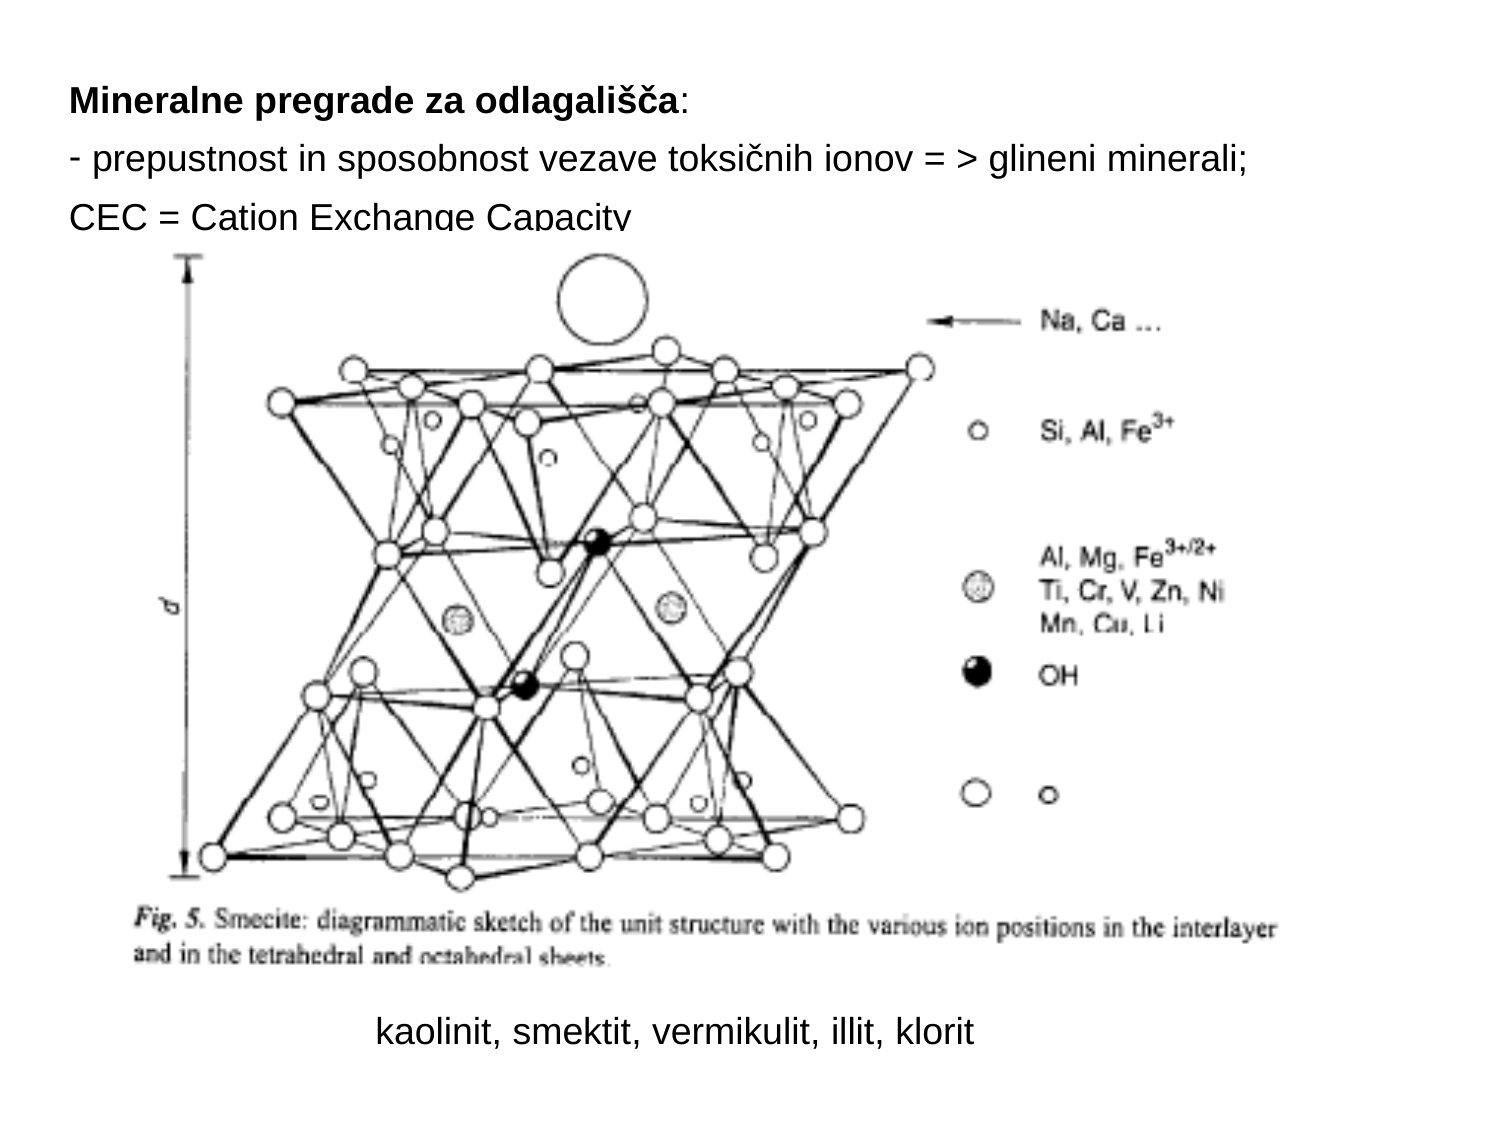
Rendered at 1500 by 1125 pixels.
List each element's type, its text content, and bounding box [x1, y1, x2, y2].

picture [112, 231, 1341, 1018]
text_box kaolinit, smektit, vermikulit, illit, klorit [360, 999, 990, 1060]
text_box Mineralne pregrade za odlagališča: prepustnost in sposobnost vezave toksičnih ionov = > glineni minerali; CEC = Cation Exchange Capacity [54, 54, 1274, 246]
